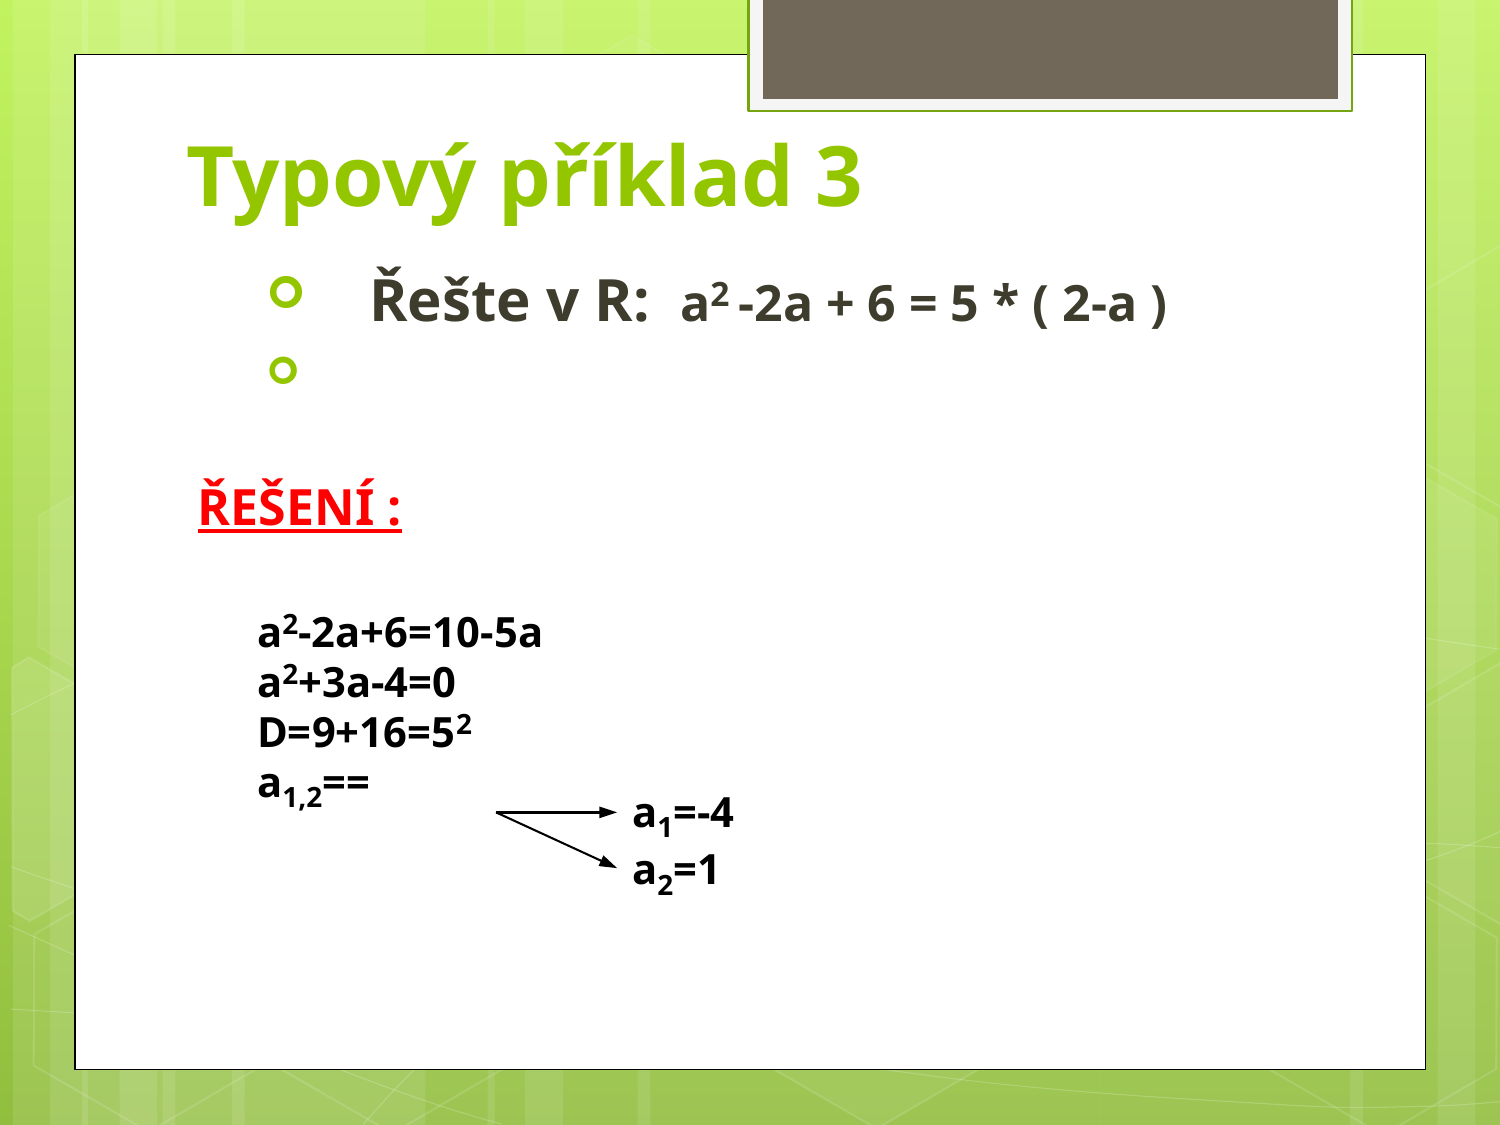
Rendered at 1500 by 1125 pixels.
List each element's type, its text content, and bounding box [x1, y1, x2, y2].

text_box ŘEŠENÍ : [183, 468, 597, 545]
text_box a1=-4 a2=1 [617, 778, 1137, 958]
title Typový příklad 3 [171, 42, 1415, 231]
text_box a2-2a+6=10-5a a2+3a-4=0 D=9+16=52 a1,2== [242, 598, 992, 821]
list Řešte v R: a2 -2a + 6 = 5 * ( 2-a ) [76, 255, 1427, 450]
text_box a2-2a+6=10-5a a2+3a-4=0 D=9+16=52 a1,2== [505, 813, 617, 821]
